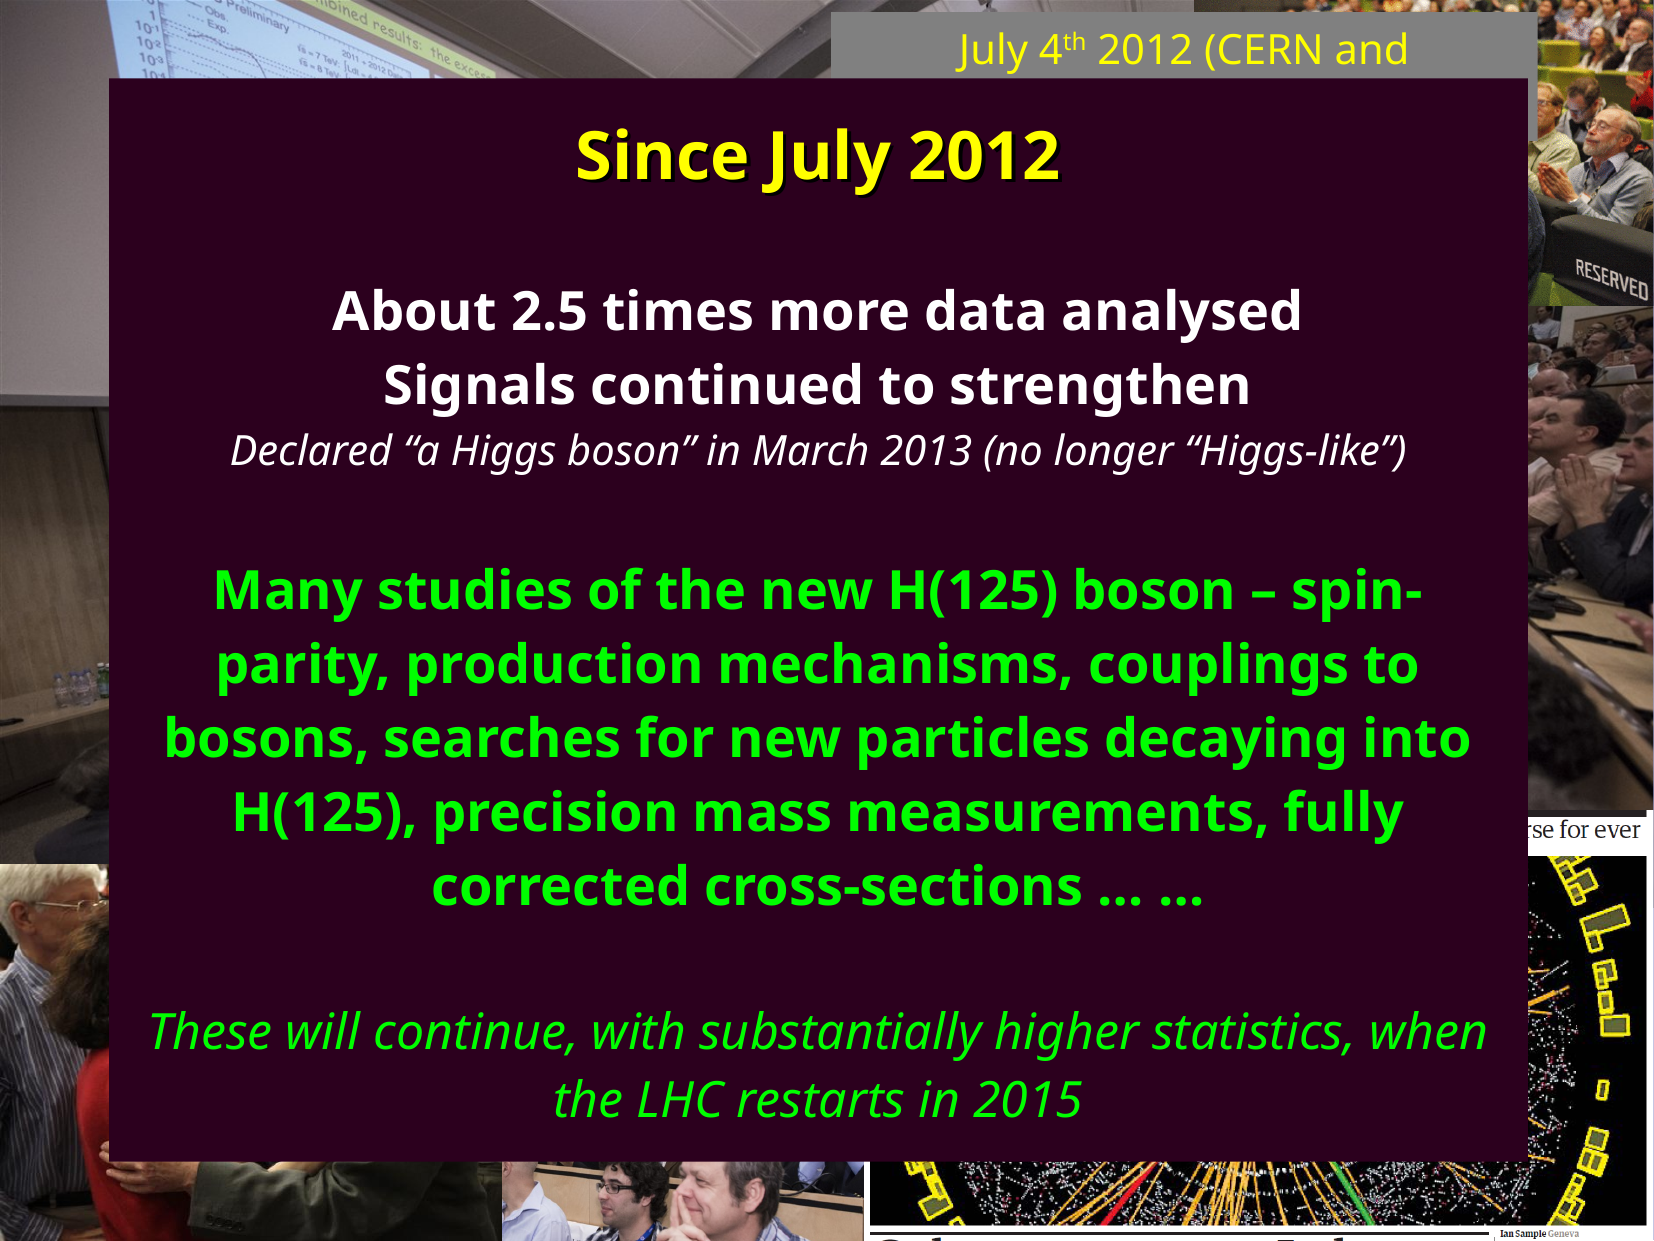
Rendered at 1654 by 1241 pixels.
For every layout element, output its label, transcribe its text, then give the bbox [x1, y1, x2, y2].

picture [0, 0, 1654, 1241]
text_box Since July 2012 About 2.5 times more data analysed Signals continued to strengthen Declared “a Higgs boson” in March 2013 (no longer “Higgs-like”) Many studies of the new H(125) boson – spin-parity, production mechanisms, couplings to bosons, searches for new particles decaying into H(125), precision mass measurements, fully corrected cross-sections … … These will continue, with substantially higher statistics, when the LHC restarts in 2015 [109, 99, 1528, 1141]
text_box July 4th 2012 (CERN and Melbourne) [831, 12, 1538, 77]
